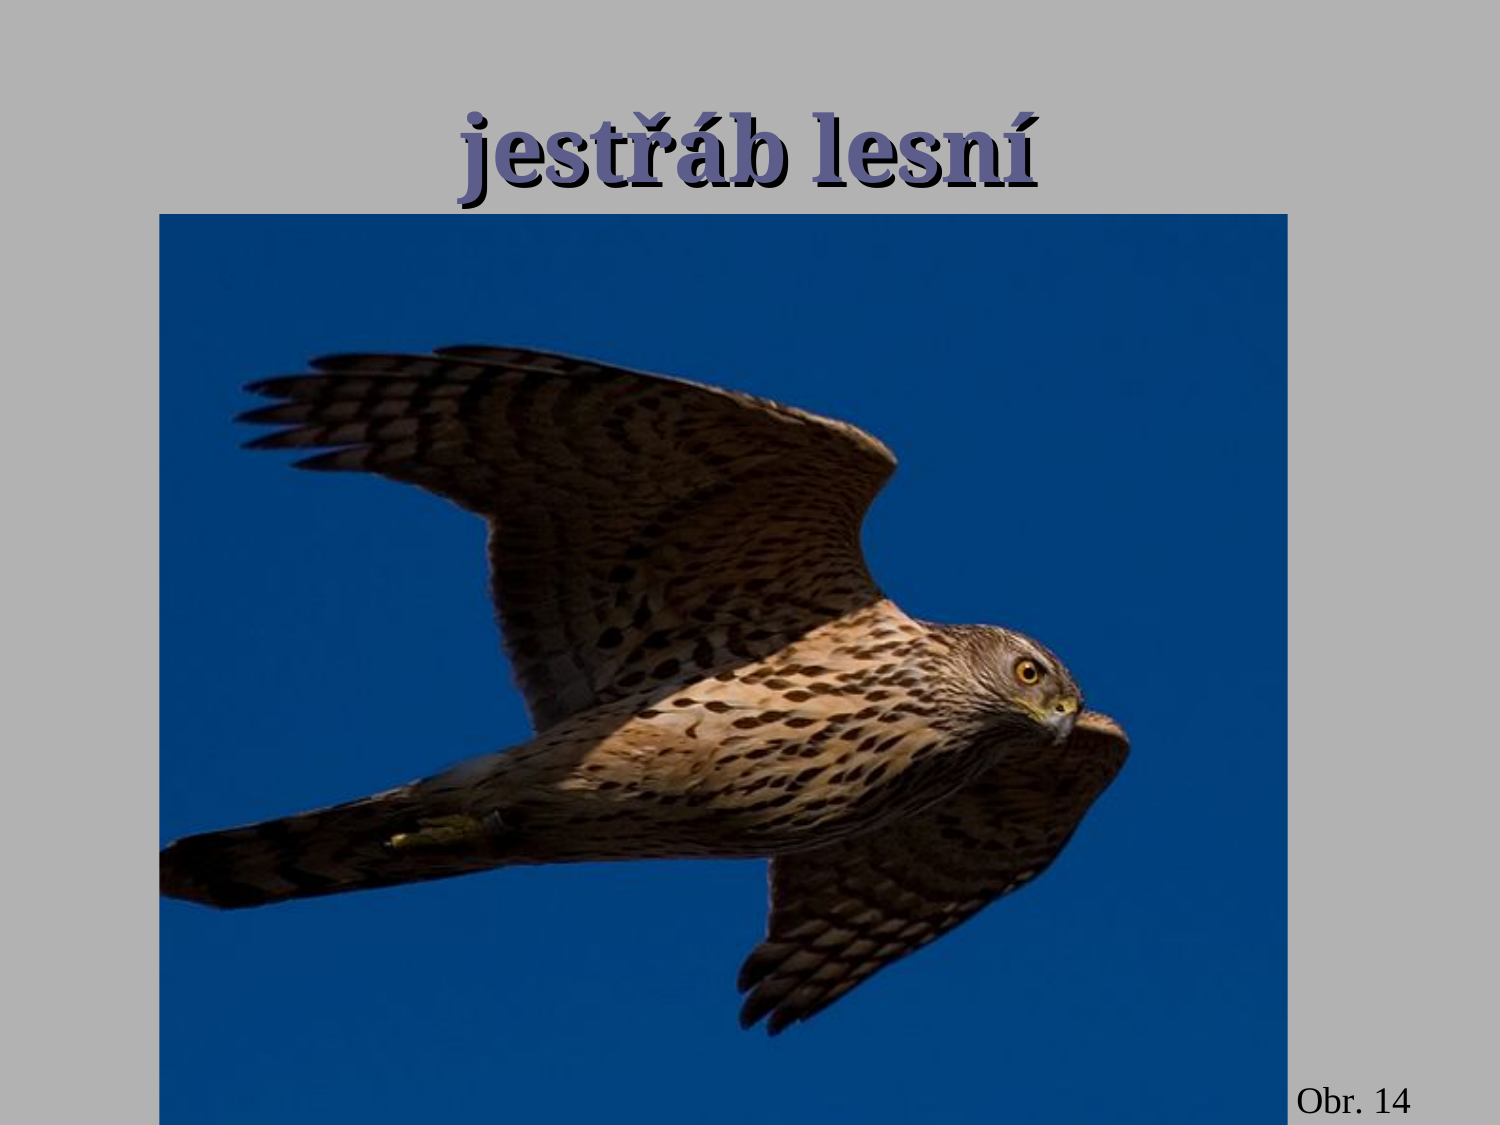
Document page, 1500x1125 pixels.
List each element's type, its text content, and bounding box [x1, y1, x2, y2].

title jestřáb lesní [49, 37, 1446, 255]
text_box Obr. 14 [1281, 1068, 1459, 1125]
picture [159, 214, 1288, 1125]
